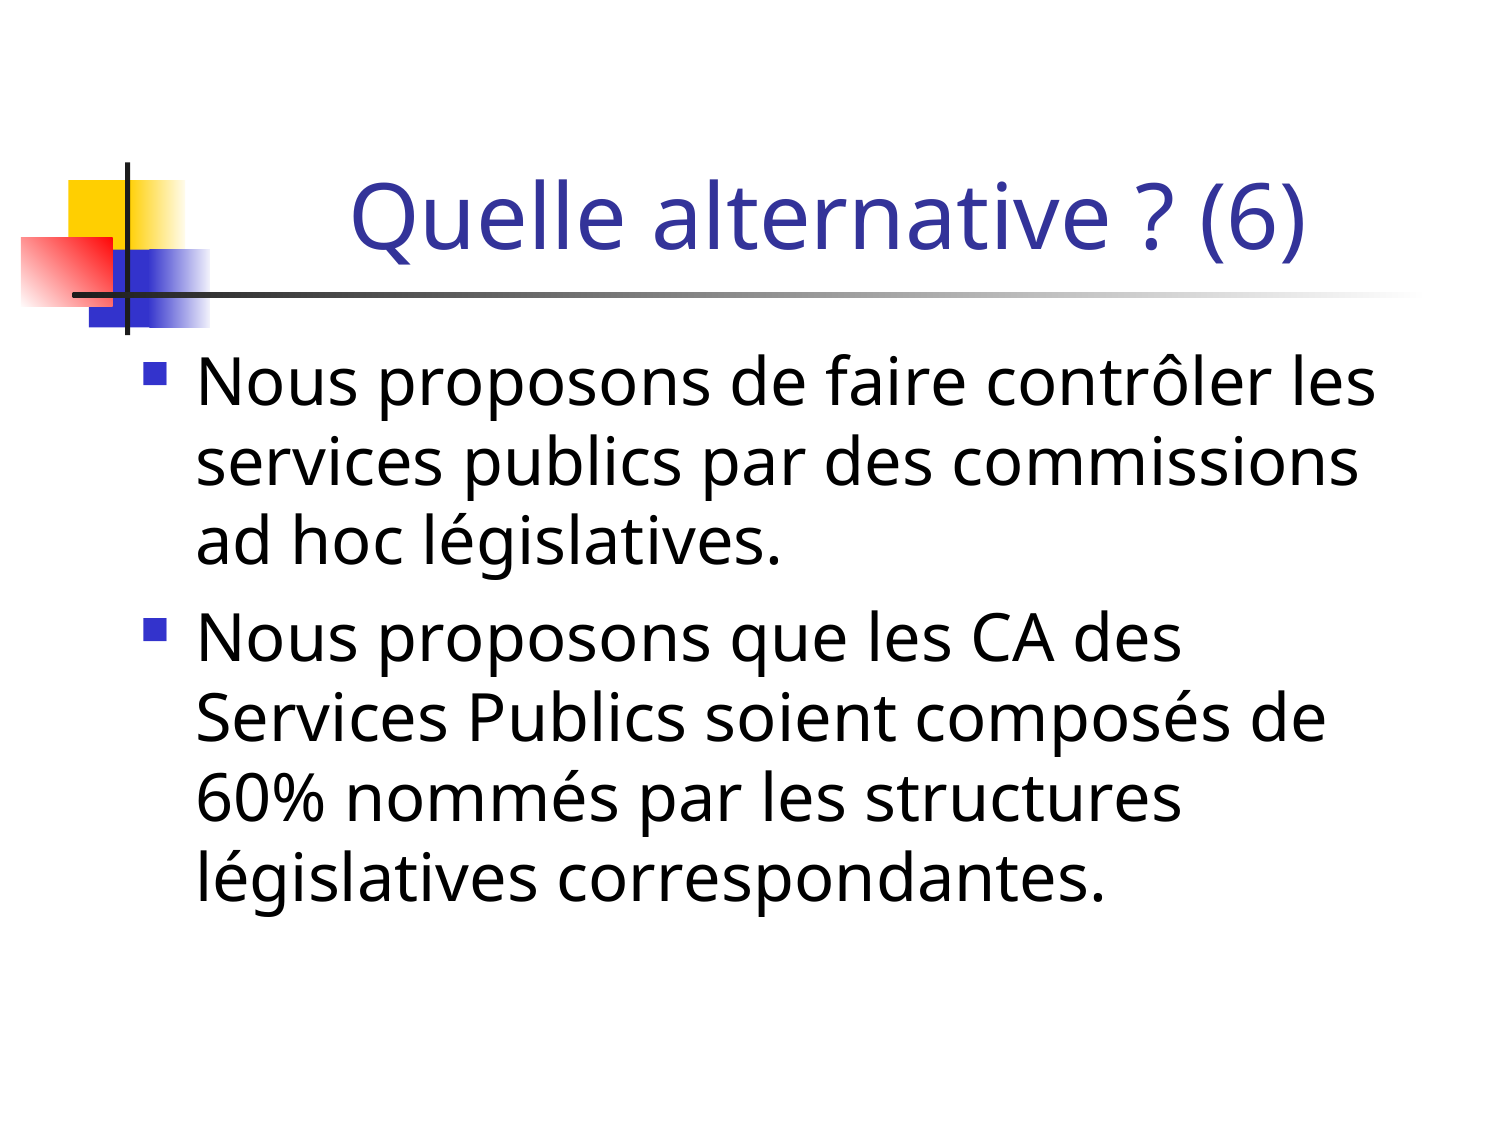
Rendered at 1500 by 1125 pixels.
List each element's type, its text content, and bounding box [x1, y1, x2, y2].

text_box Quelle alternative ? (6) [188, 35, 1468, 276]
text_box Nous proposons de faire contrôler les services publics par des commissions ad hoc législatives. Nous proposons que les CA des Services Publics soient composés de 60% nommés par les structures législatives correspondantes. [125, 331, 1470, 1007]
